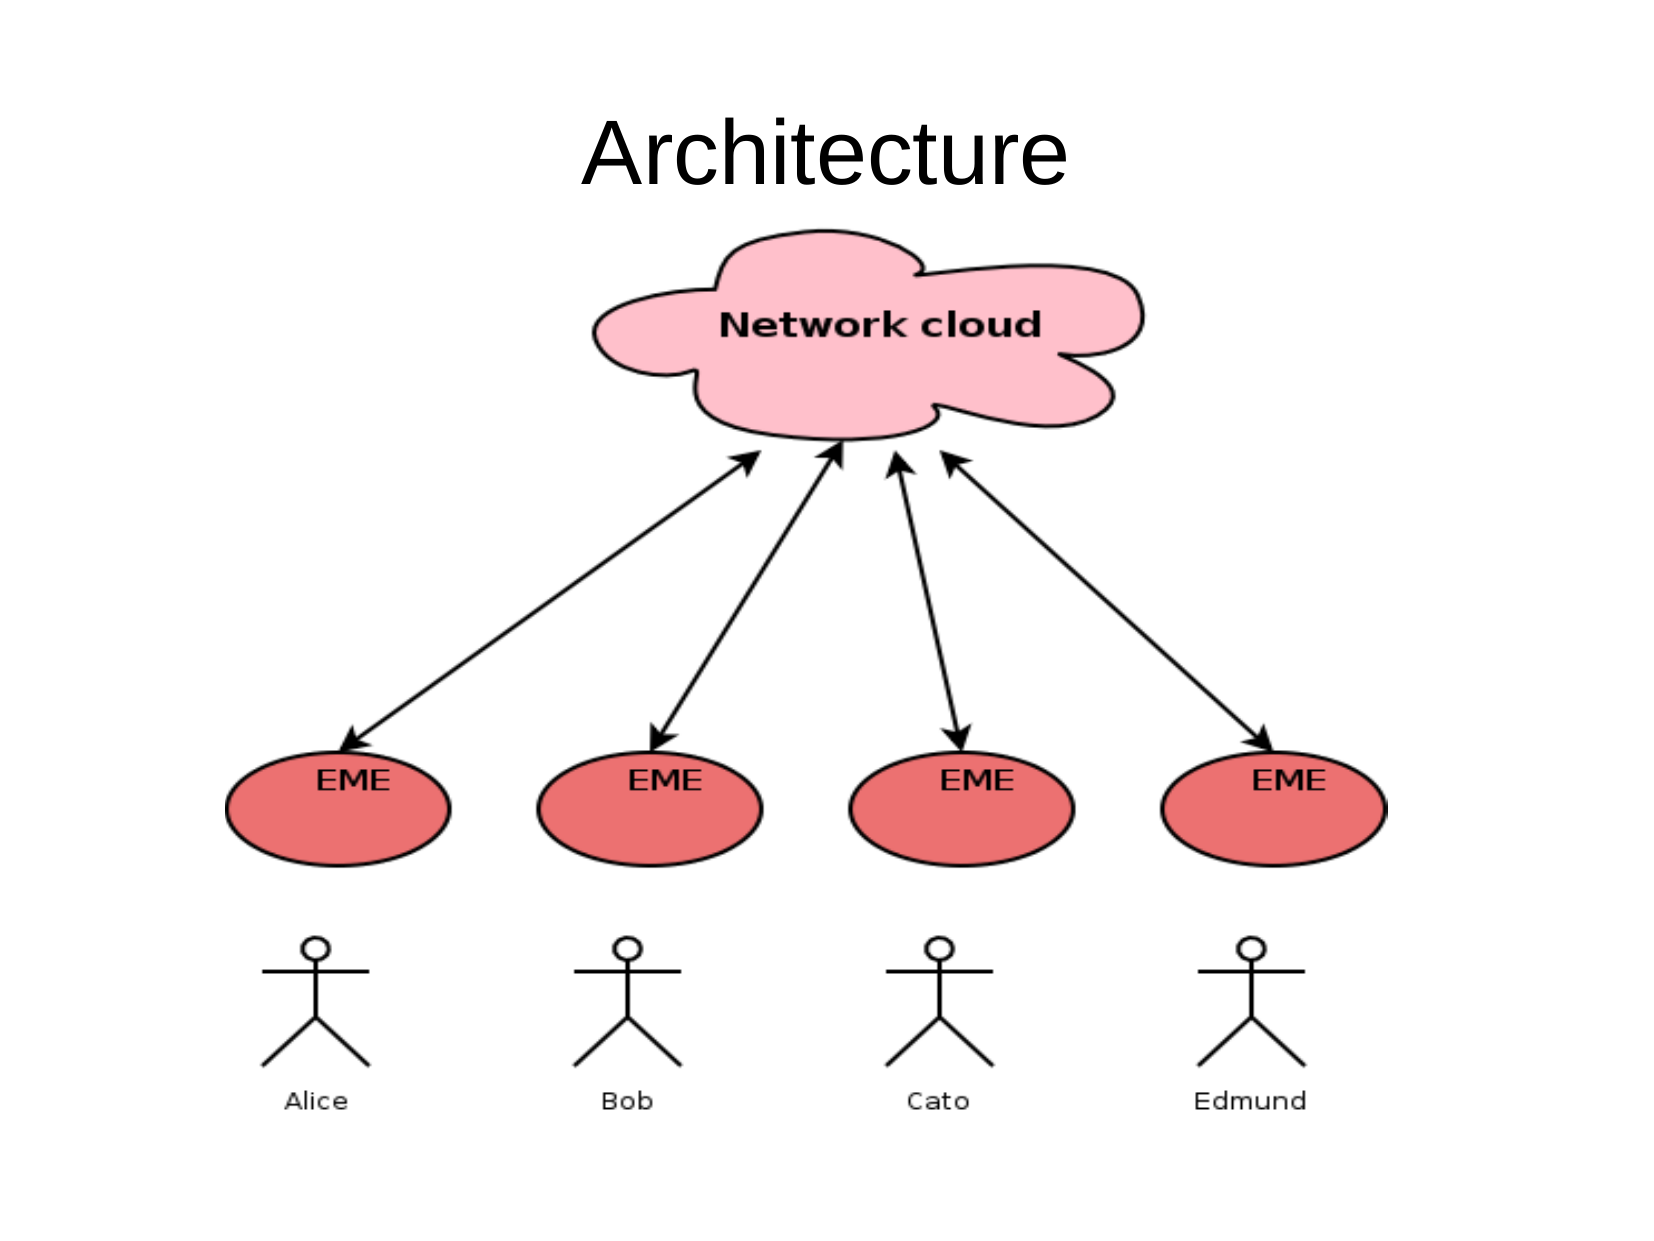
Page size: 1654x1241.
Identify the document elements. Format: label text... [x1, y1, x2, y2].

picture [225, 224, 1388, 1126]
title Architecture [82, 49, 1571, 257]
